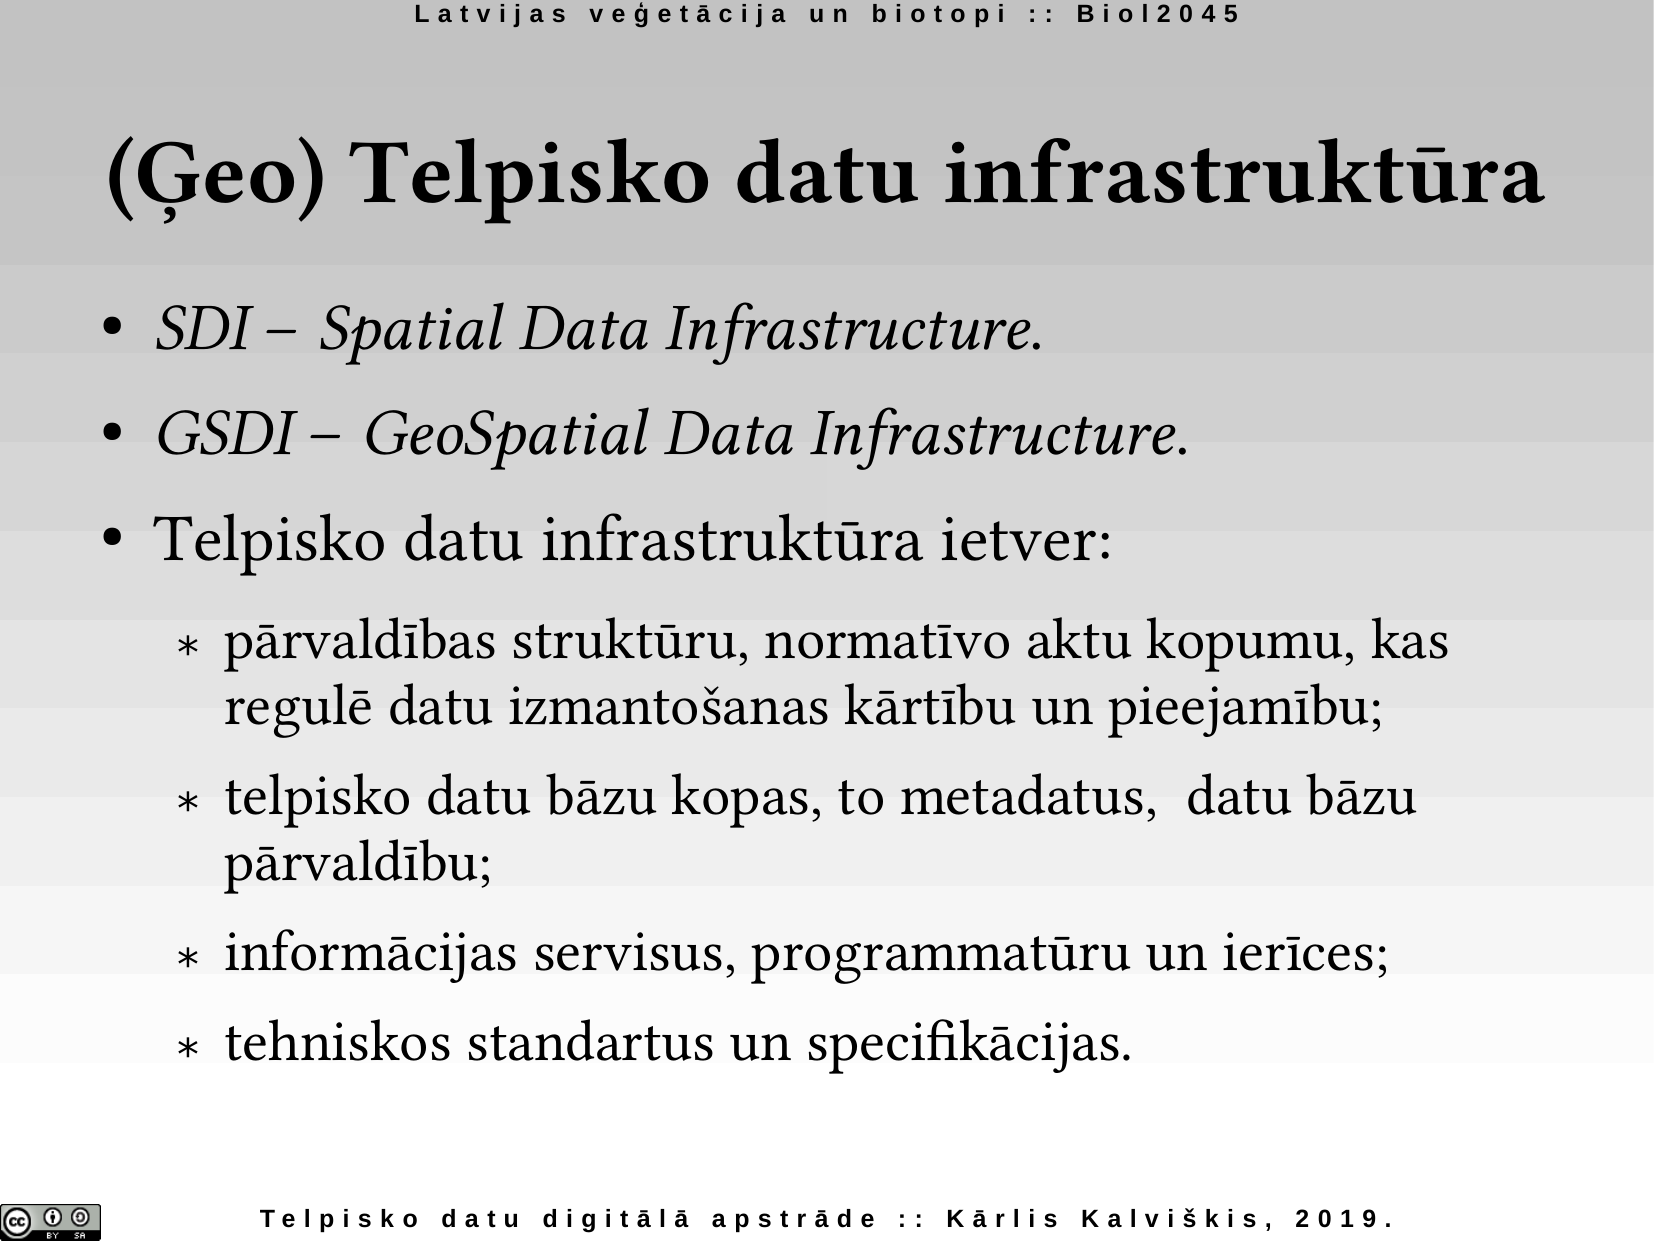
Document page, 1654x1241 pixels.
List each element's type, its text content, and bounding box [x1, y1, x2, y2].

list SDI – Spatial Data Infrastructure. GSDI – GeoSpatial Data Infrastructure. Telpisko datu infrastruktūra ietver: pārvaldības struktūru, normatīvo aktu kopumu, kas regulē datu izmantošanas kārtību un pieejamību; telpisko datu bāzu kopas, to metadatus, datu bāzu pārvaldību; informācijas servisus, programmatūru un ierīces; tehniskos standartus un specifikācijas. [82, 289, 1571, 1113]
title (Ģeo) Telpisko datu infrastruktūra [29, 49, 1625, 296]
picture [0, 0, 1654, 1241]
